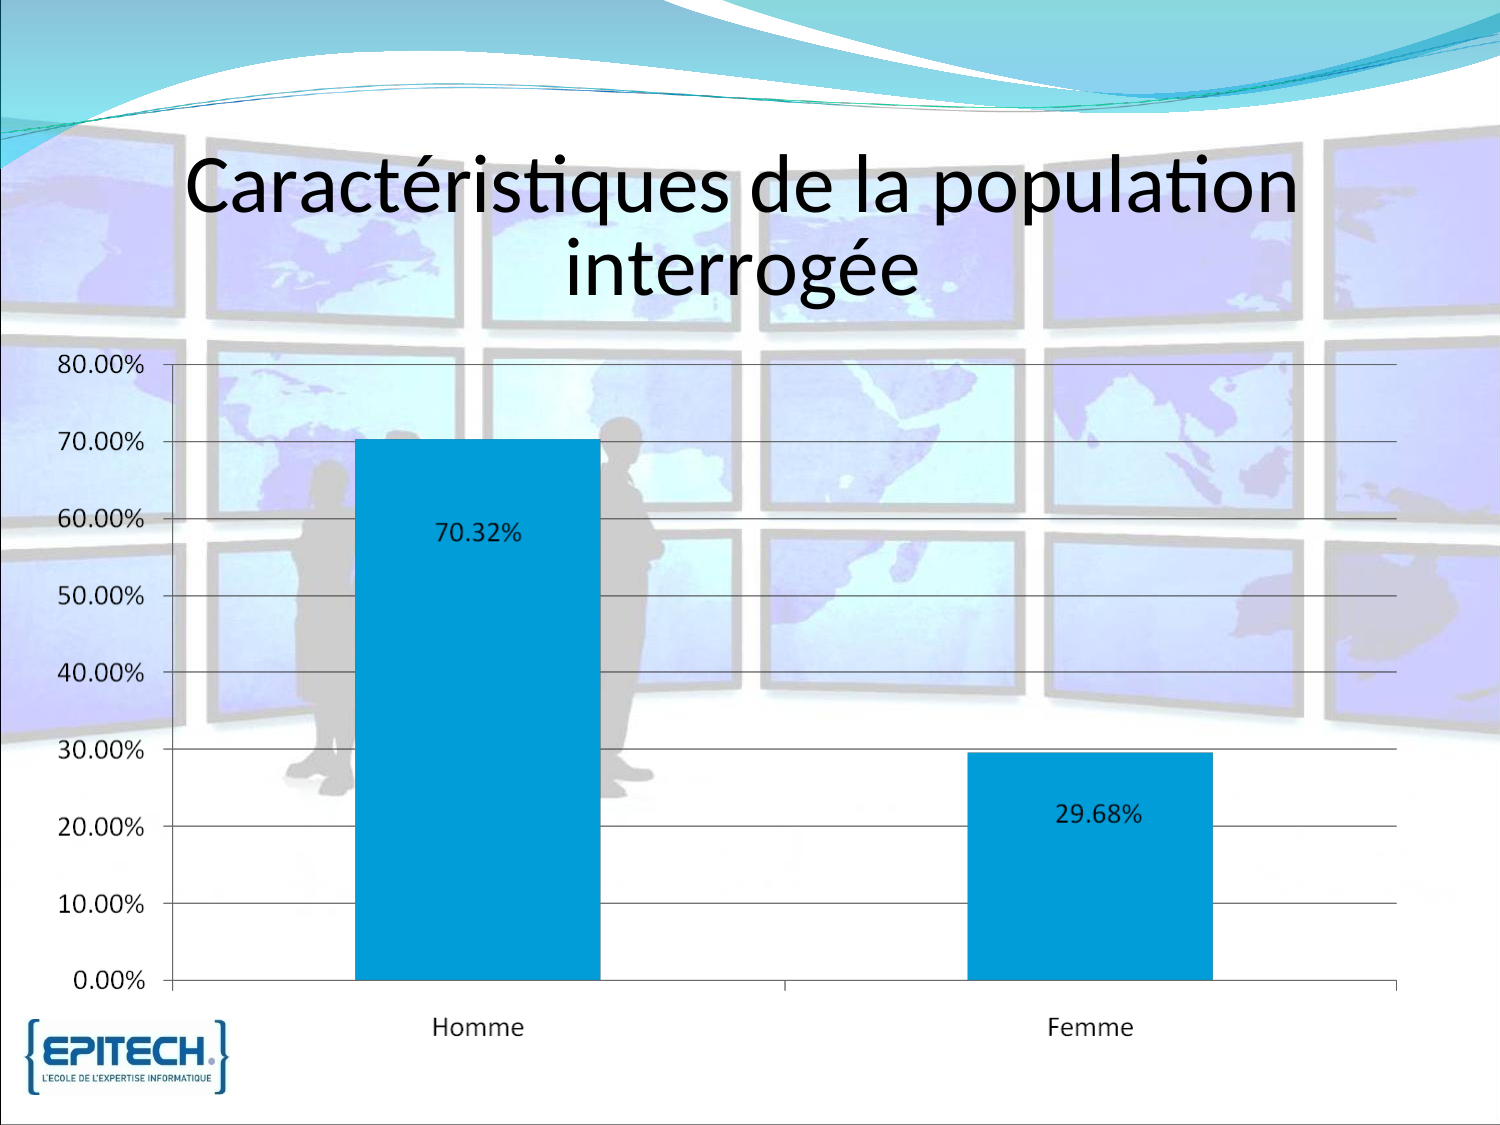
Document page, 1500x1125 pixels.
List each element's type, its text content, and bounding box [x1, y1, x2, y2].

title Caractéristiques de la population interrogée [67, 0, 1418, 317]
picture [0, 0, 1500, 1125]
